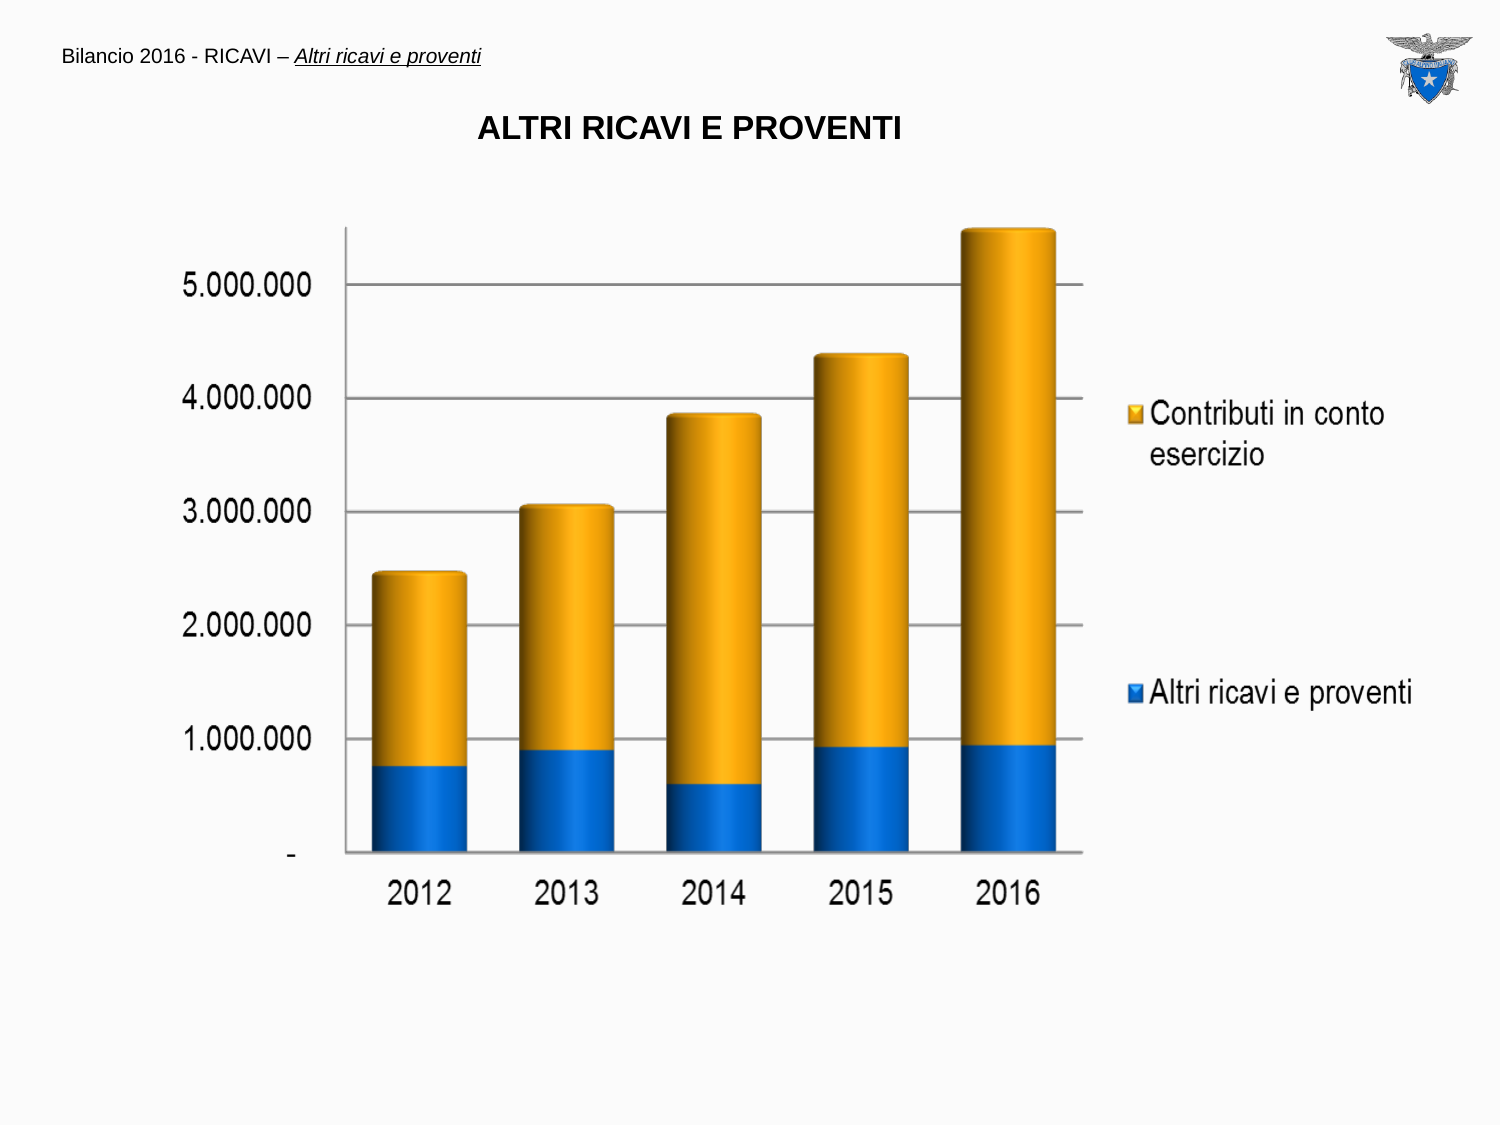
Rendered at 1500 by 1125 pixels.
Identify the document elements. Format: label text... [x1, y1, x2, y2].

chart [100, 184, 1445, 1012]
text_box Bilancio 2016 - RICAVI – Altri ricavi e proventi [46, 35, 715, 76]
text_box ALTRI RICAVI E PROVENTI [199, 105, 1180, 147]
picture [99, 183, 1444, 1009]
picture [1382, 29, 1477, 112]
